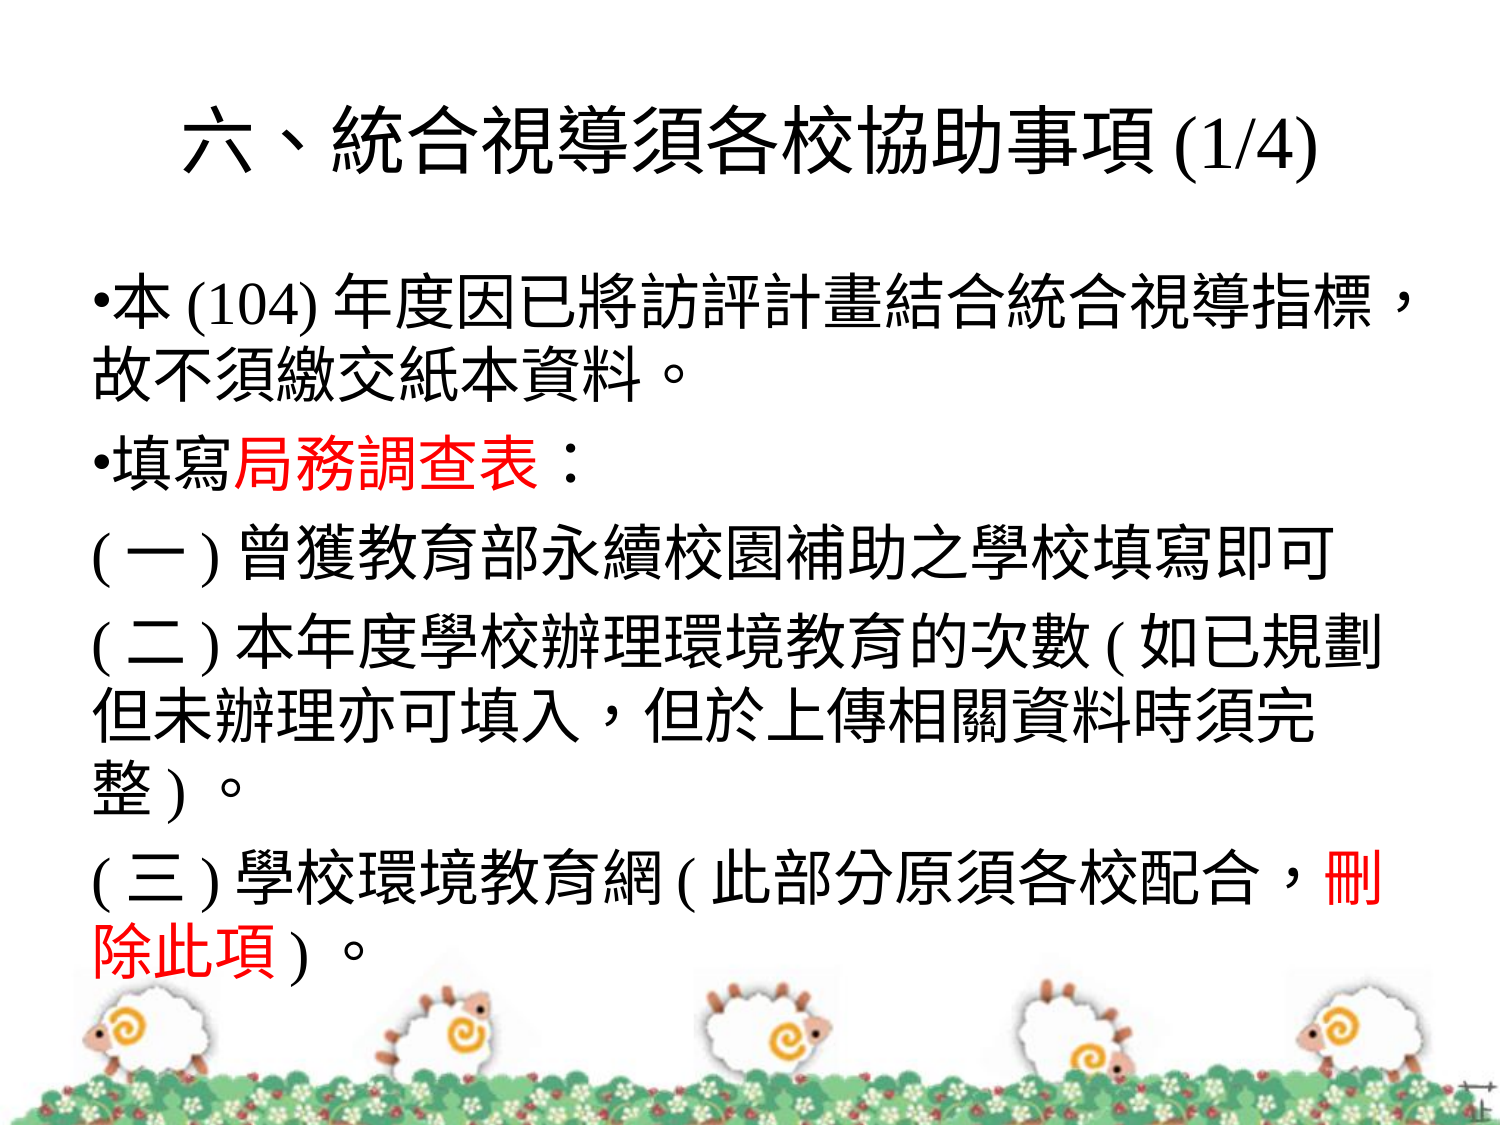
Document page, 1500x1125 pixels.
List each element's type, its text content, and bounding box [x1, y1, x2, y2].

list 本(104)年度因已將訪評計畫結合統合視導指標，故不須繳交紙本資料。 填寫局務調查表： (一)曾獲教育部永續校園補助之學校填寫即可 (二)本年度學校辦理環境教育的次數(如已規劃但未辦理亦可填入，但於上傳相關資料時須完整)。 (三)學校環境教育網(此部分原須各校配合，刪除此項)。 [76, 255, 1427, 998]
title 六、統合視導須各校協助事項(1/4) [75, 45, 1426, 233]
picture [0, 645, 1500, 1125]
